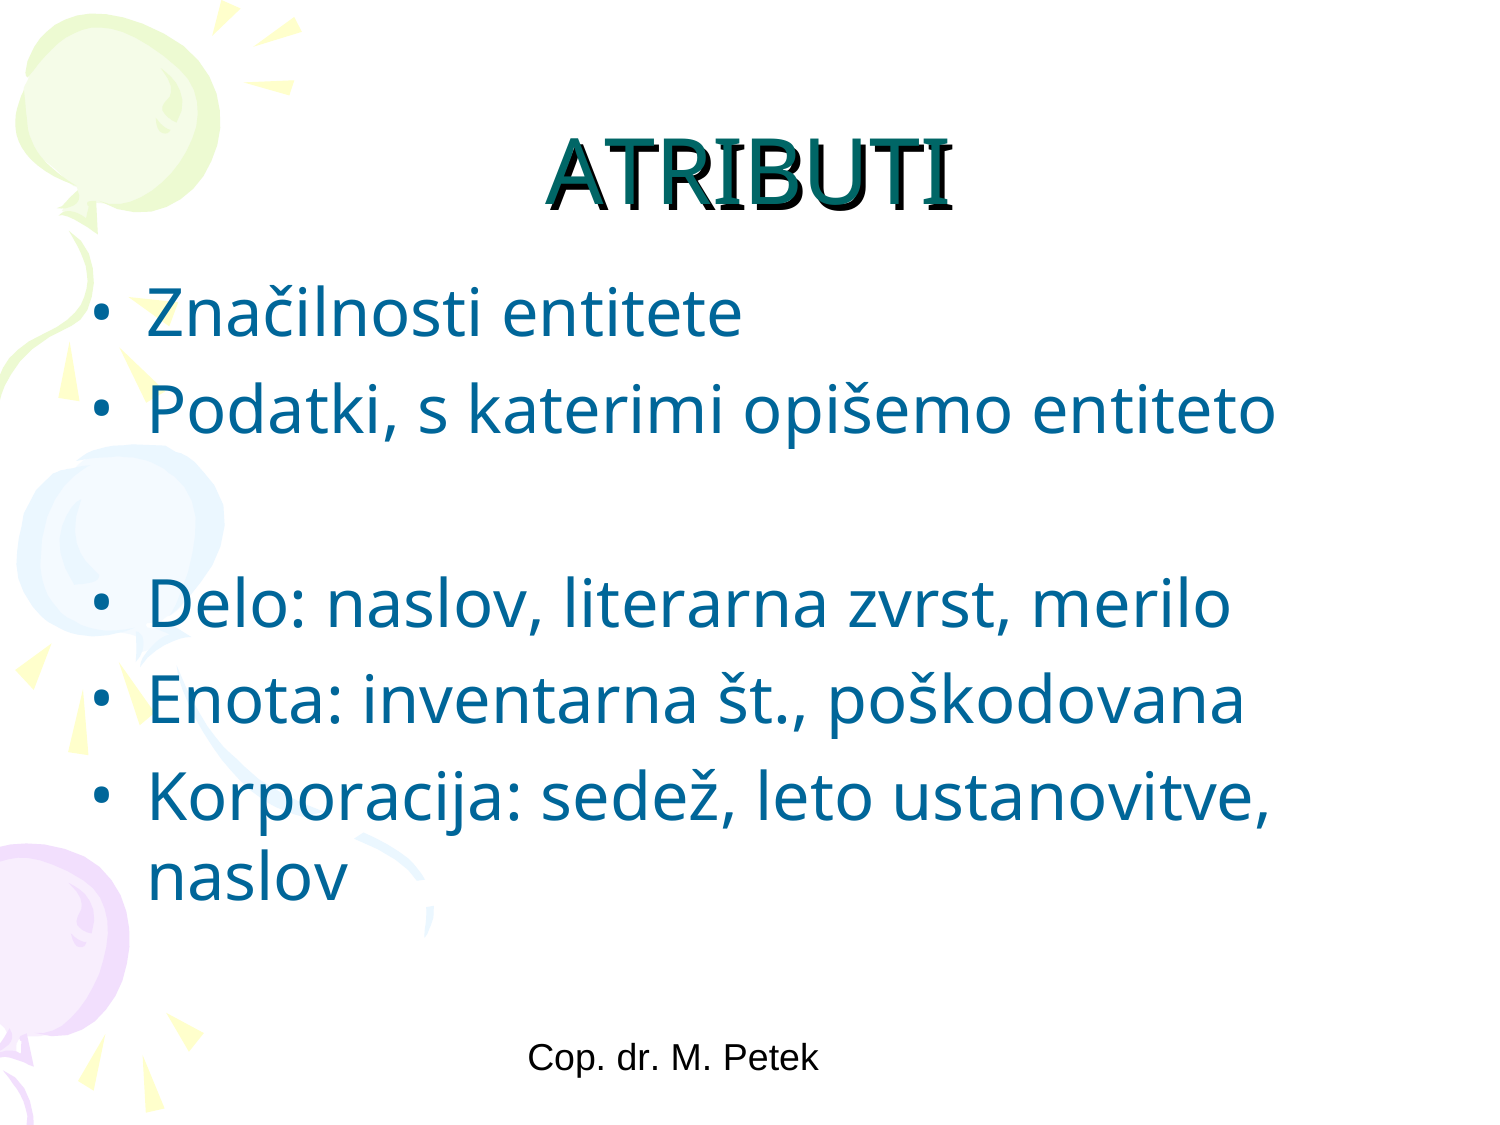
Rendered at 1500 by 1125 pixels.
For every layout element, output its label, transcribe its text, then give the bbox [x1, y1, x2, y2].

list Značilnosti entitete Podatki, s katerimi opišemo entiteto Delo: naslov, literarna zvrst, merilo Enota: inventarna št., poškodovana Korporacija: sedež, leto ustanovitve, naslov [75, 262, 1426, 994]
title ATRIBUTI [72, 16, 1426, 233]
